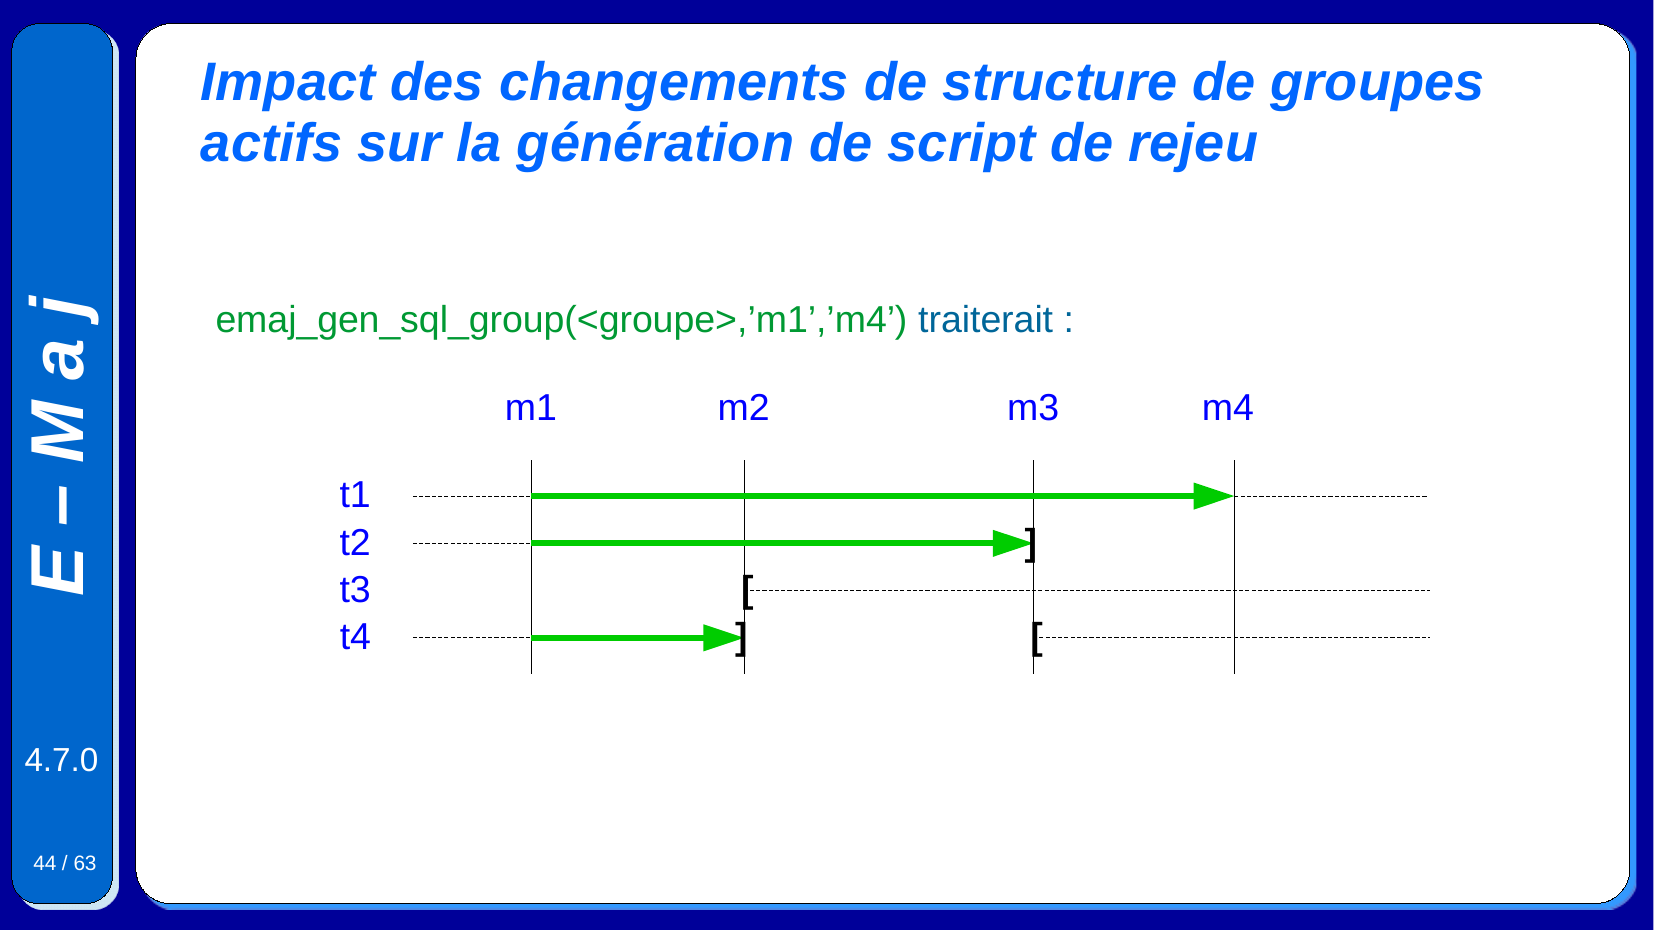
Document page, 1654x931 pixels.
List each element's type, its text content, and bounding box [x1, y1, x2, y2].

text_box t4 [324, 608, 386, 666]
title Impact des changements de structure de groupes actifs sur la génération de script de rejeu [200, 34, 1575, 191]
text_box t2 [324, 513, 386, 561]
text_box m4 [1187, 379, 1269, 436]
text_box m3 [992, 379, 1074, 436]
text_box t3 [324, 561, 386, 608]
text_box m1 [490, 379, 572, 436]
text_box m2 [702, 379, 785, 436]
text_box ] [1009, 513, 1053, 571]
text_box ] [720, 608, 763, 666]
text_box t1 [324, 466, 386, 513]
text_box [ [1015, 608, 1058, 666]
text_box [ [726, 561, 769, 618]
text_box emaj_gen_sql_group(<groupe>,’m1’,’m4’) traiterait : [200, 291, 1092, 349]
